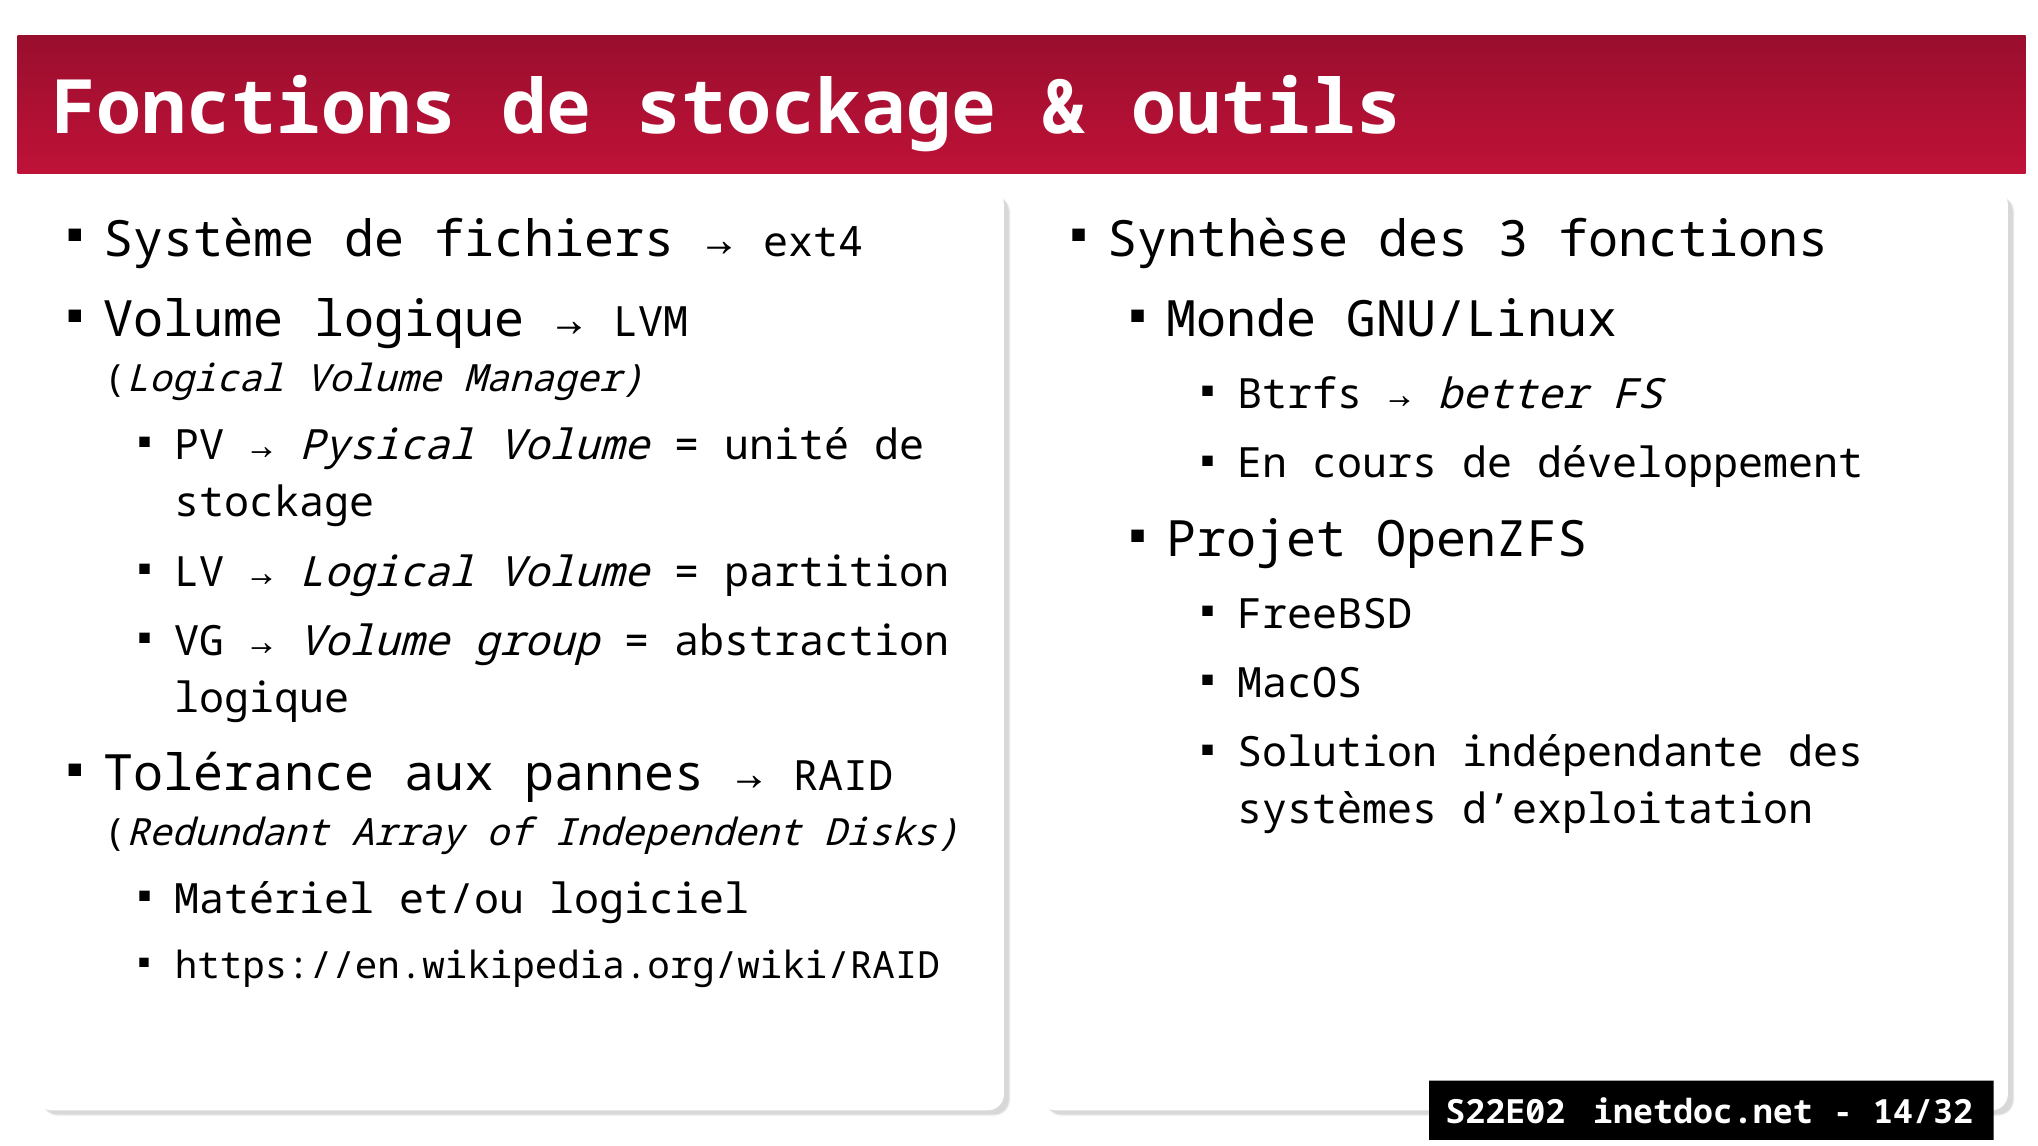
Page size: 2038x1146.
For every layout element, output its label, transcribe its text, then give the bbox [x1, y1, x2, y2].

text_box S22E02 inetdoc.net - 32/32 [1429, 1080, 1994, 1140]
text_box Système de fichiers → ext4 Volume logique → LVM (Logical Volume Manager) PV → Pysical Volume = unité de stockage LV → Logical Volume = partition VG → Volume group = abstraction logique Tolérance aux pannes → RAID (Redundant Array of Independent Disks) Matériel et/ou logiciel https://en.wikipedia.org/wiki/RAID [35, 188, 1004, 1111]
text_box Fonctions de stockage & outils [17, 35, 2026, 174]
text_box Synthèse des 3 fonctions Monde GNU/Linux Btrfs → better FS En cours de développement Projet OpenZFS FreeBSD MacOS Solution indépendante des systèmes d’exploitation [1039, 188, 2008, 1111]
